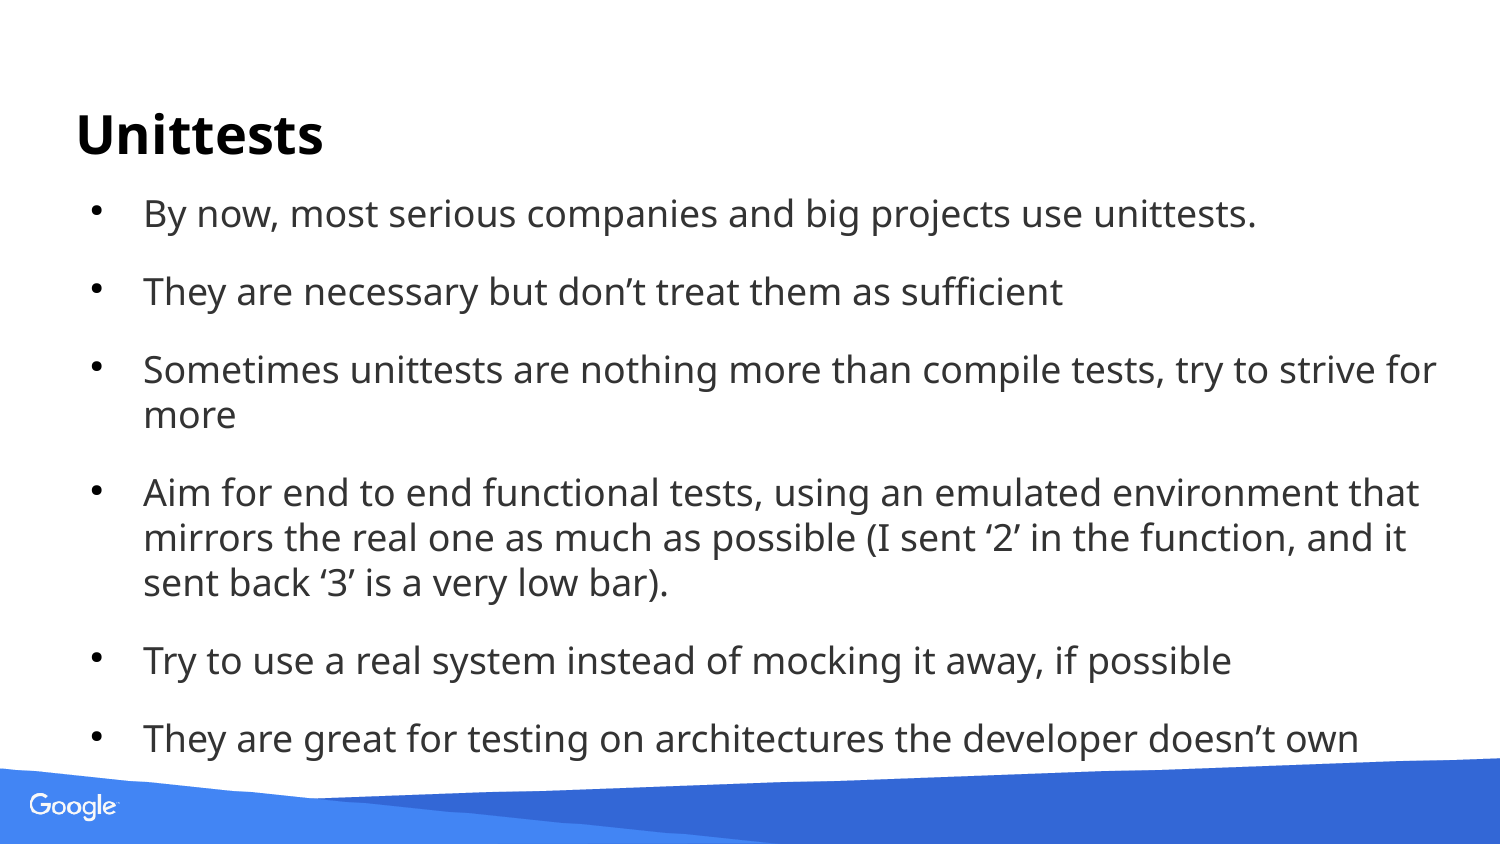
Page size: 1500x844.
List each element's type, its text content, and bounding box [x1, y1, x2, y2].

list By now, most serious companies and big projects use unittests. They are necessary but don’t treat them as sufficient Sometimes unittests are nothing more than compile tests, try to strive for more Aim for end to end functional tests, using an emulated environment that mirrors the real one as much as possible (I sent ‘2’ in the function, and it sent back ‘3’ is a very low bar). Try to use a real system instead of mocking it away, if possible They are great for testing on architectures the developer doesn’t own [57, 174, 1456, 736]
text_box Unittests [60, 85, 1478, 210]
picture [0, 0, 1500, 844]
